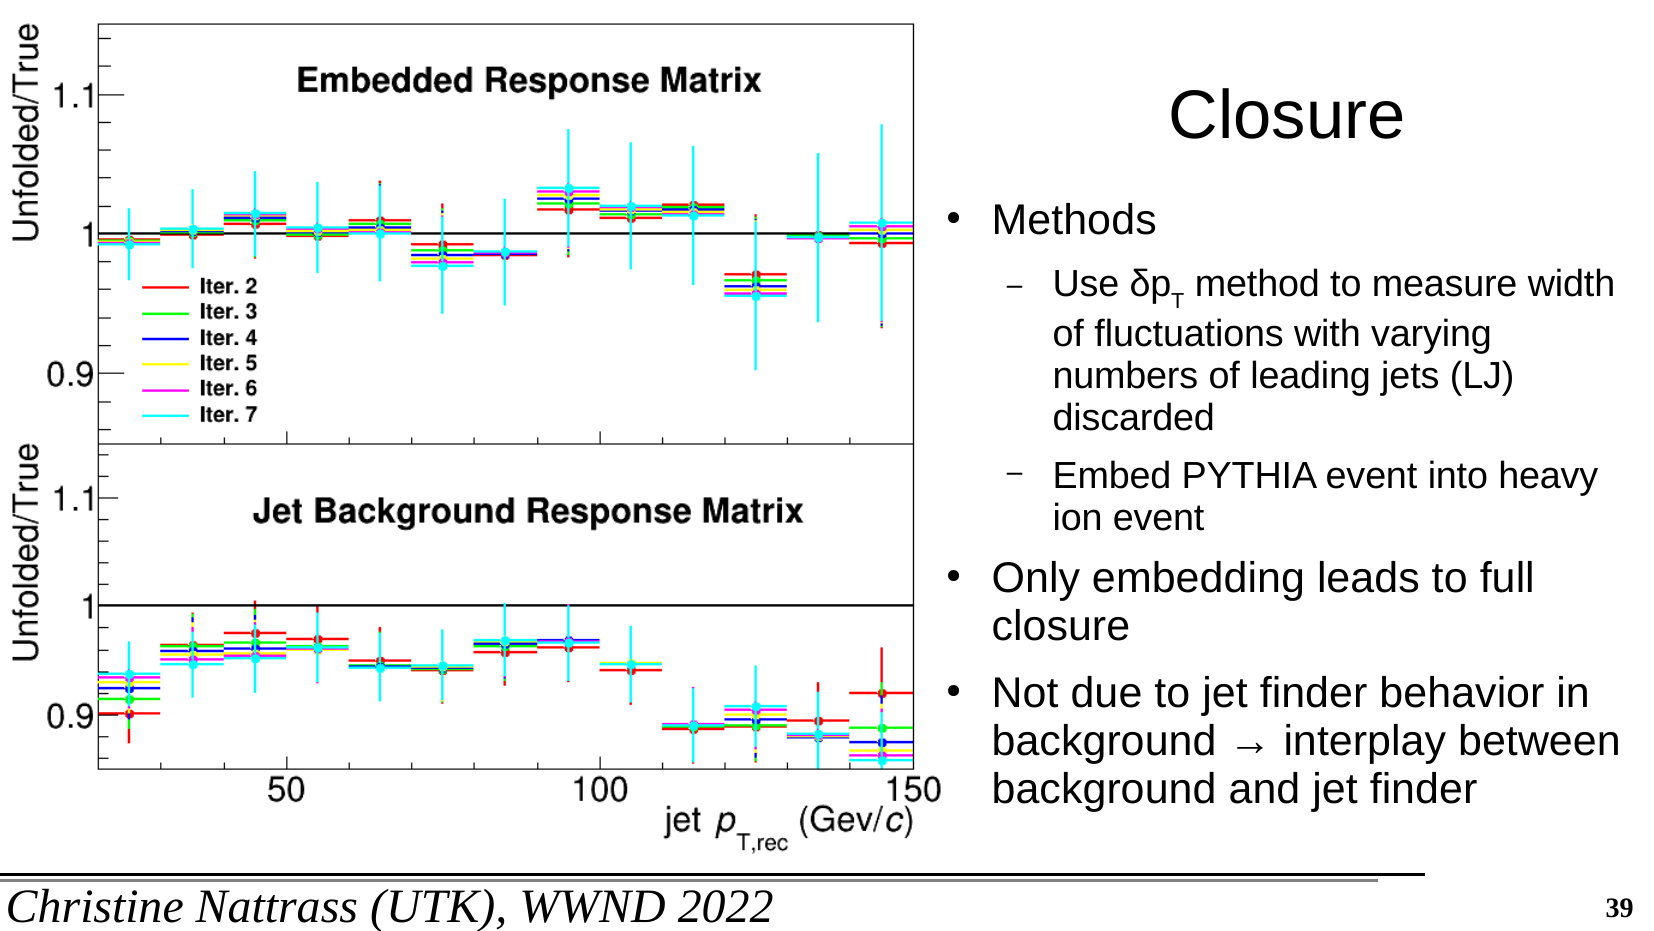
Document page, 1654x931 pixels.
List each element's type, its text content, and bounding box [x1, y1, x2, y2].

title Closure [945, 37, 1652, 193]
picture [3, 14, 945, 863]
list Methods Use δpT method to measure width of fluctuations with varying numbers of leading jets (LJ) discarded Embed PYTHIA event into heavy ion event Only embedding leads to full closure Not due to jet finder behavior in background → interplay between background and jet finder [945, 195, 1633, 852]
